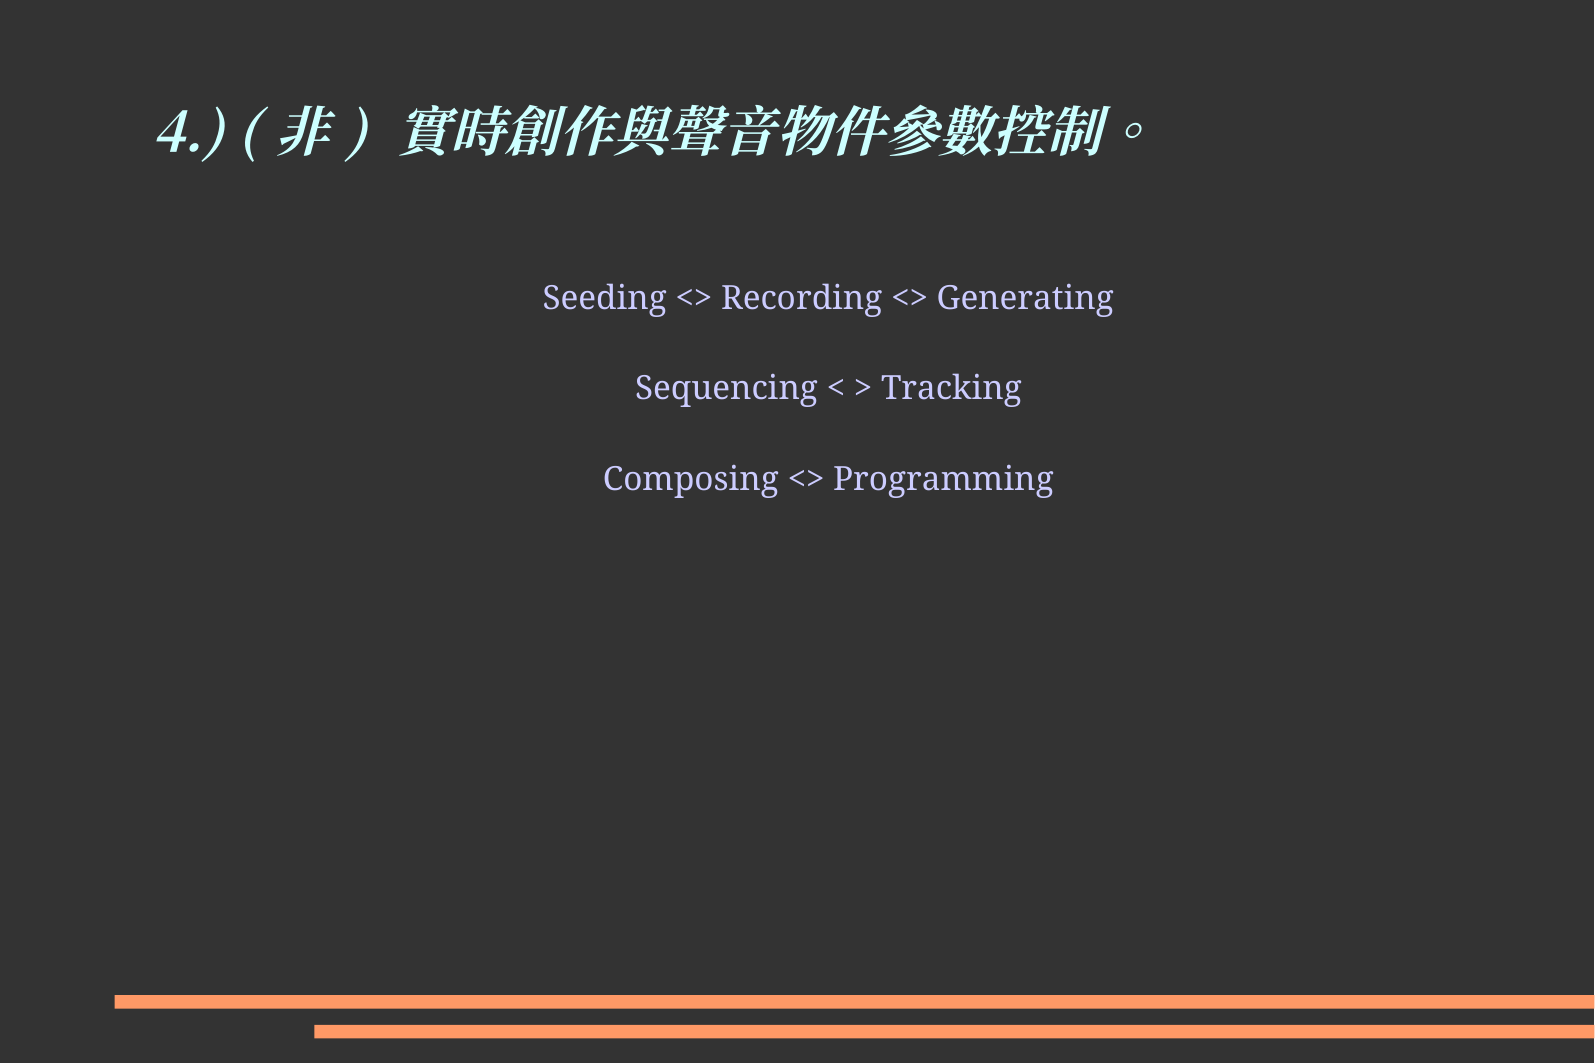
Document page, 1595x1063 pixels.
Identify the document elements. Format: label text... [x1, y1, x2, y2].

title 4.) (非) 實時創作與聲音物件參數控制。 [117, 39, 1479, 218]
subtitle Seeding <> Recording <> Generating Sequencing < > Tracking Composing <> Programming [117, 253, 1505, 520]
